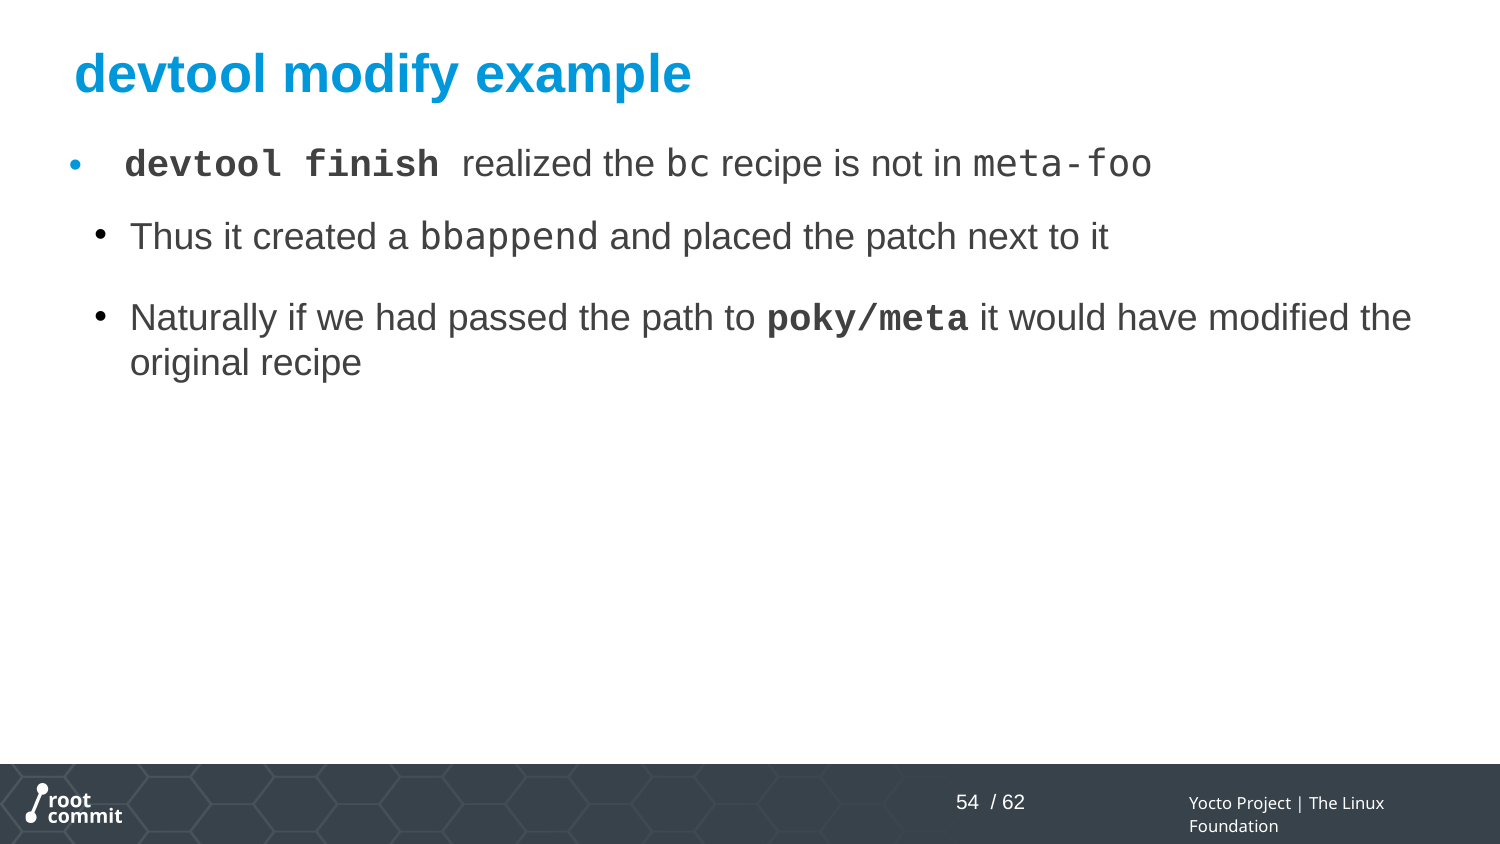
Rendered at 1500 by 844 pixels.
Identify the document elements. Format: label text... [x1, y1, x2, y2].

text_box Thus it created a bbappend and placed the patch next to it Naturally if we had passed the path to poky/meta it would have modified the original recipe [58, 215, 1477, 473]
text_box devtool modify example [74, 50, 1424, 159]
picture [0, 0, 1500, 844]
text_box devtool finish realized the bc recipe is not in meta-foo [68, 141, 1418, 192]
